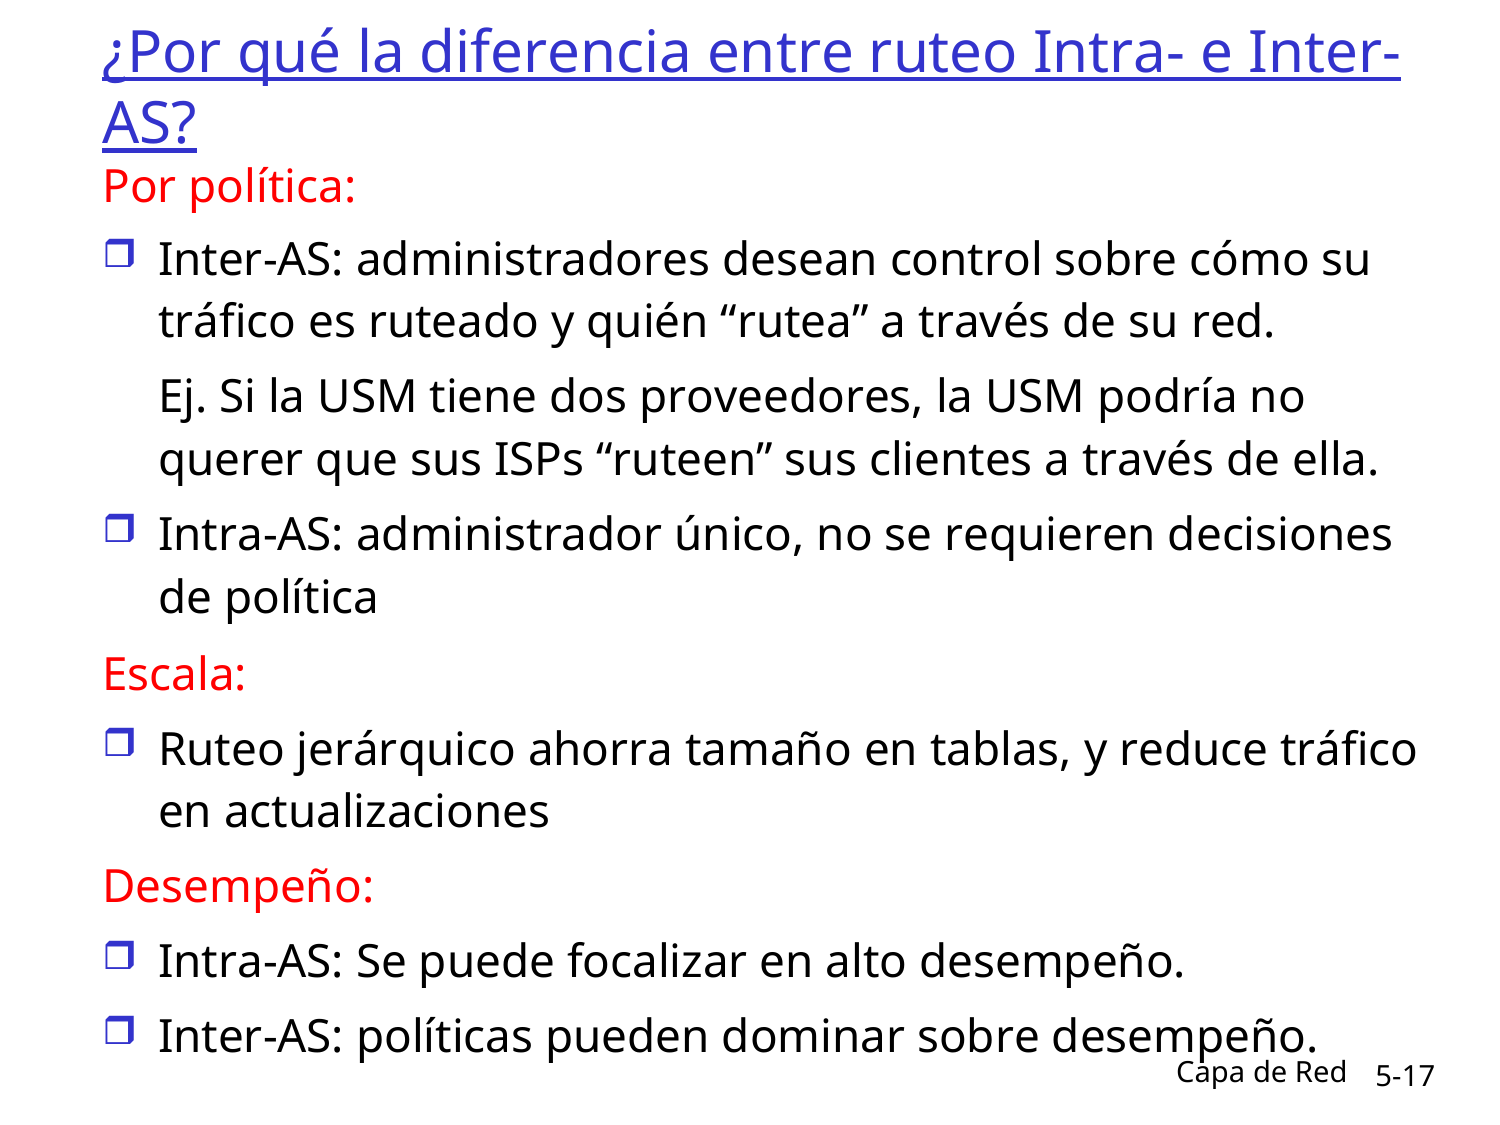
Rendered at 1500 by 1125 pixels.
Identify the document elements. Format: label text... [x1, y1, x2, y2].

title ¿Por qué la diferencia entre ruteo Intra- e Inter-AS? [87, 23, 1463, 149]
list Por política: Inter-AS: administradores desean control sobre cómo su tráfico es ruteado y quién “rutea” a través de su red. Ej. Si la USM tiene dos proveedores, la USM podría no querer que sus ISPs “ruteen” sus clientes a través de ella. Intra-AS: administrador único, no se requieren decisiones de política Escala: Ruteo jerárquico ahorra tamaño en tablas, y reduce tráfico en actualizaciones Desempeño: Intra-AS: Se puede focalizar en alto desempeño. Inter-AS: políticas pueden dominar sobre desempeño. [87, 149, 1463, 1025]
